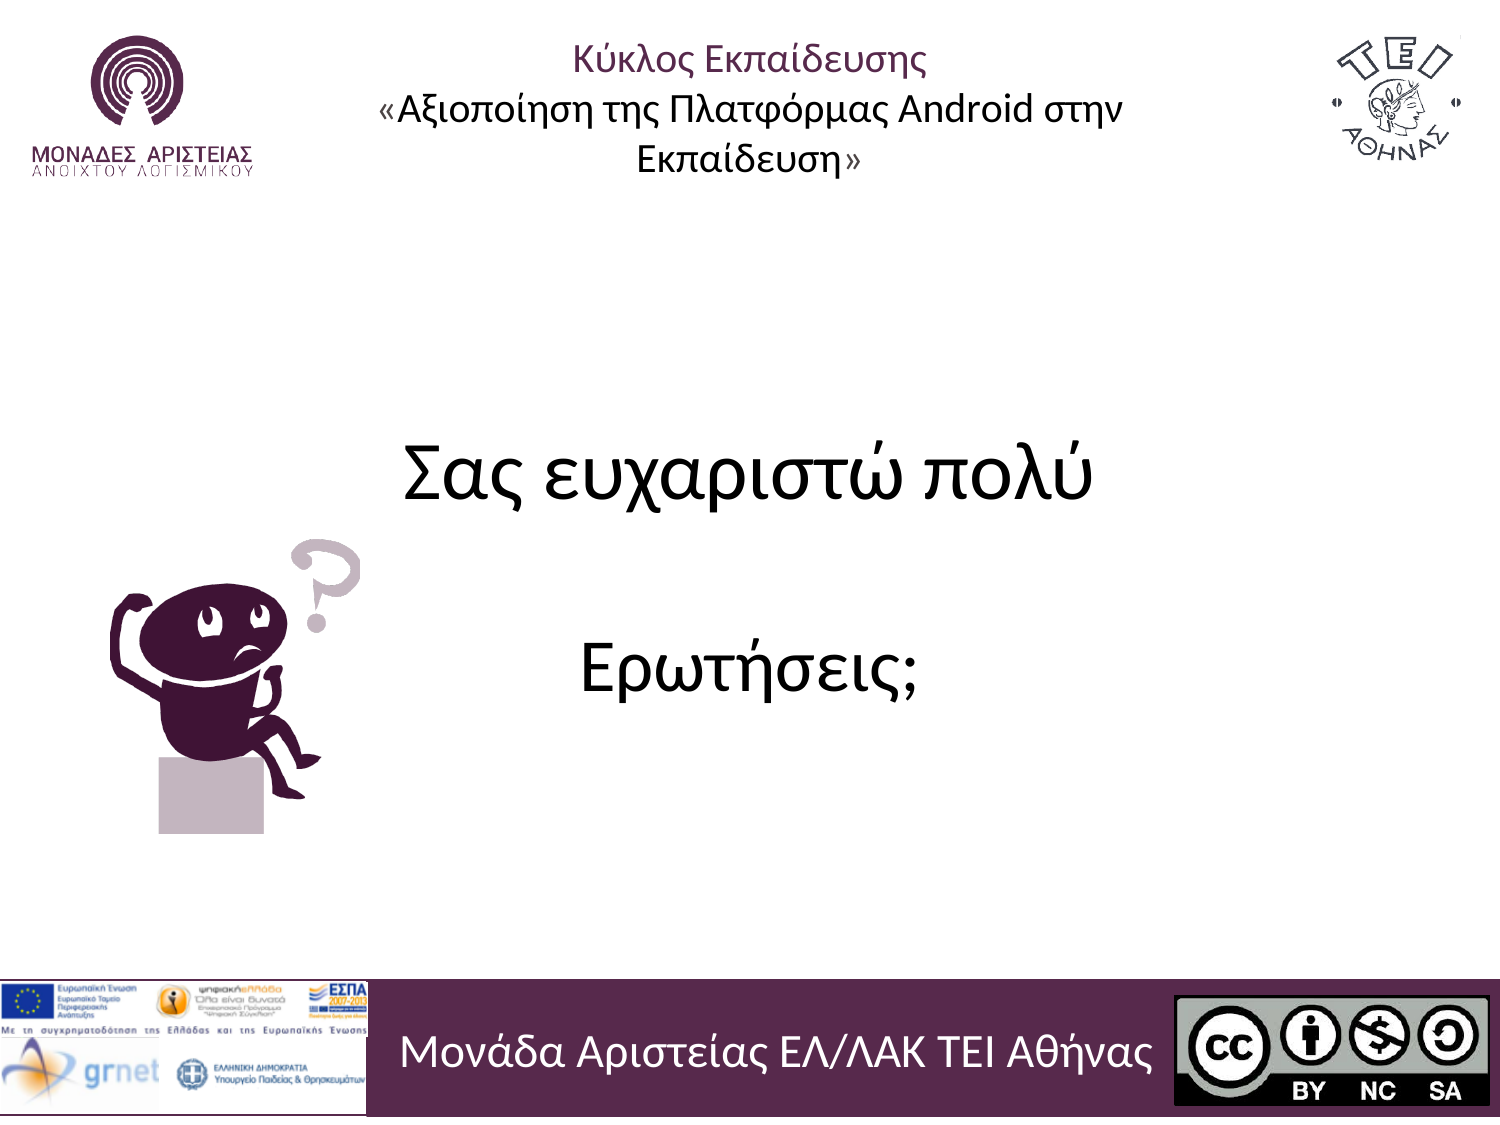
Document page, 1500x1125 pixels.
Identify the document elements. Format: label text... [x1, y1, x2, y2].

picture [0, 982, 368, 1113]
picture [1331, 35, 1461, 167]
title Σας ευχαριστώ πολύ Ερωτήσεις; [218, 408, 1282, 709]
text_box Κύκλος Εκπαίδευσης «Αξιοποίηση της Πλατφόρμας Android στην Εκπαίδευση» [280, 22, 1220, 190]
text_box Μονάδα Αριστείας ΕΛ/ΛΑΚ ΤΕΙ Αθήνας [383, 992, 1488, 1105]
picture [1174, 995, 1490, 1106]
picture [175, 1057, 366, 1092]
picture [110, 538, 360, 834]
picture [31, 35, 253, 177]
